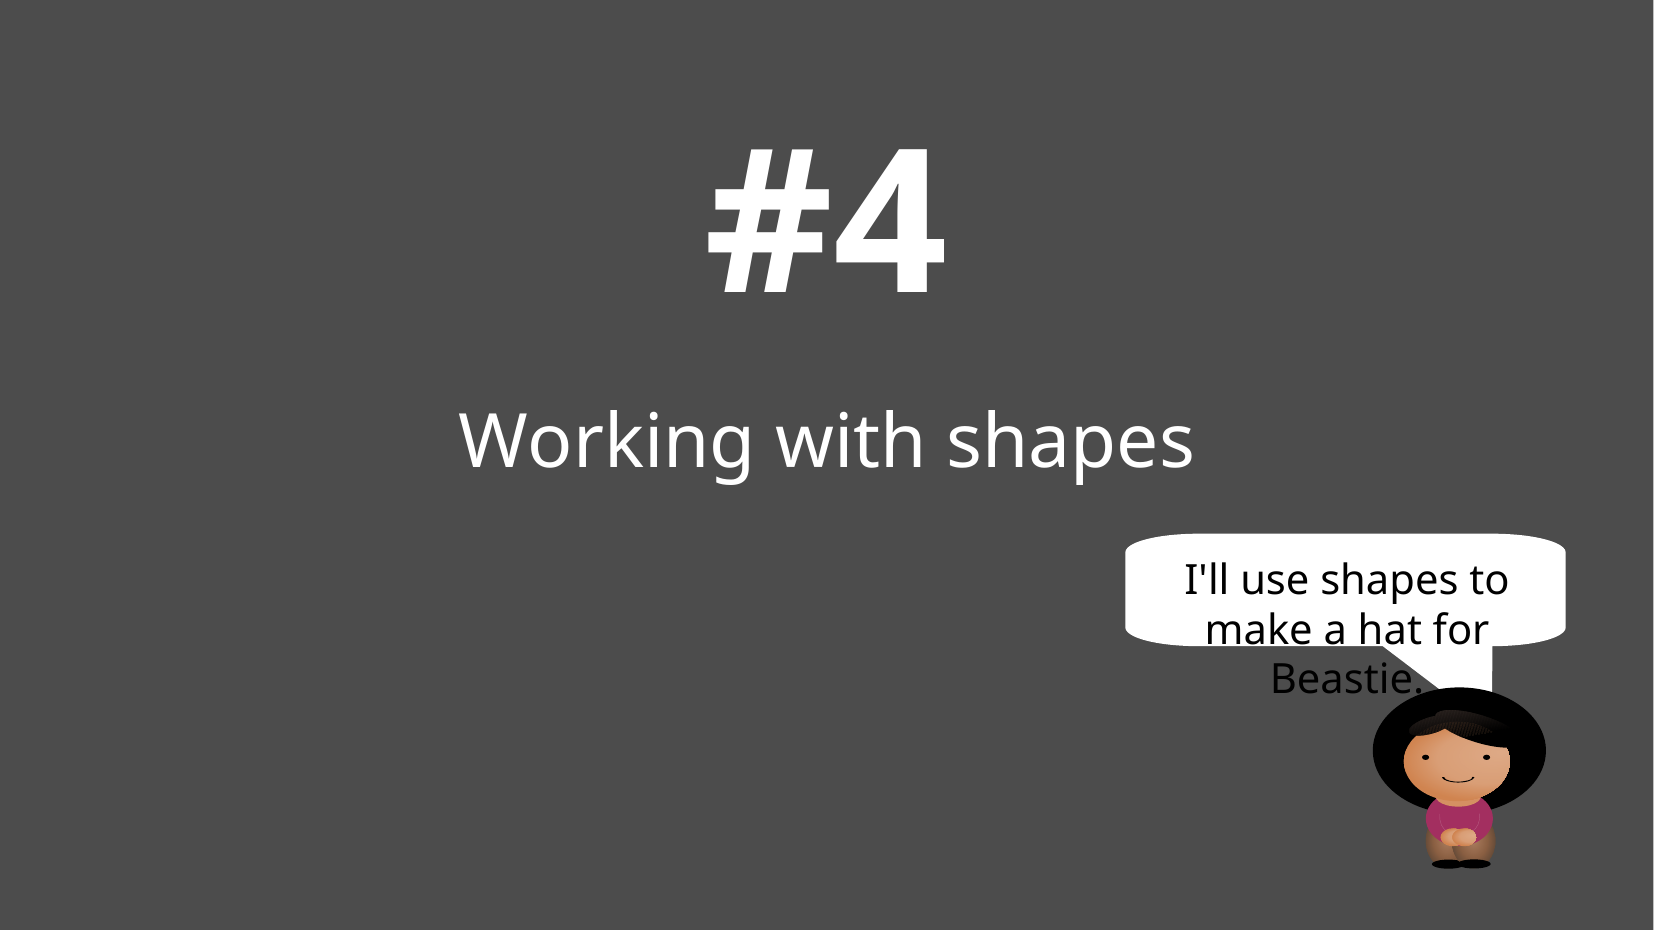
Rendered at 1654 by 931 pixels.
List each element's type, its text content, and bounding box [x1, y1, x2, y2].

text_box [1125, 533, 1566, 639]
title #4 Working with shapes [120, 97, 1533, 526]
picture [1372, 712, 1546, 869]
text_box I'll use shapes to make a hat for Beastie. [1139, 547, 1556, 712]
